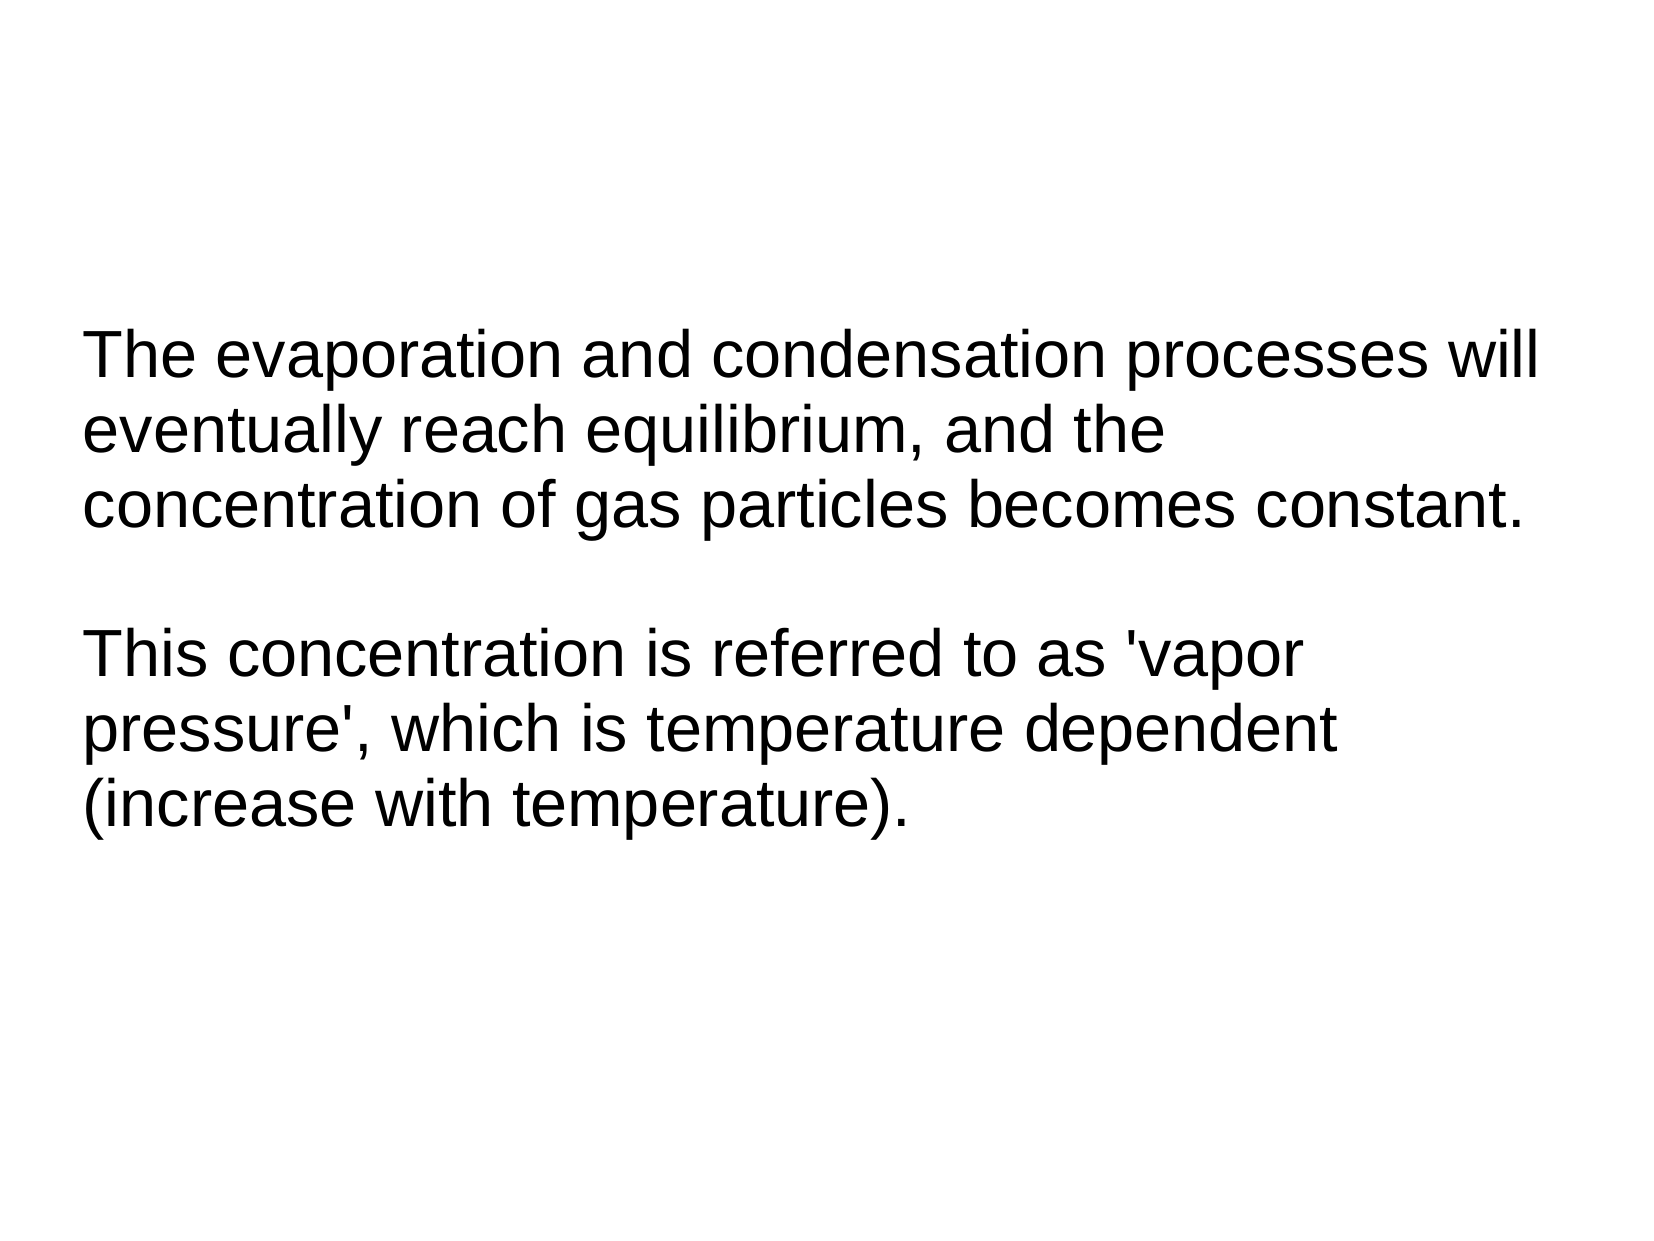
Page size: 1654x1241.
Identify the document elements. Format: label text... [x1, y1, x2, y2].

subtitle The evaporation and condensation processes will eventually reach equilibrium, and the concentration of gas particles becomes constant. This concentration is referred to as 'vapor pressure', which is temperature dependent (increase with temperature). [82, 49, 1571, 1109]
